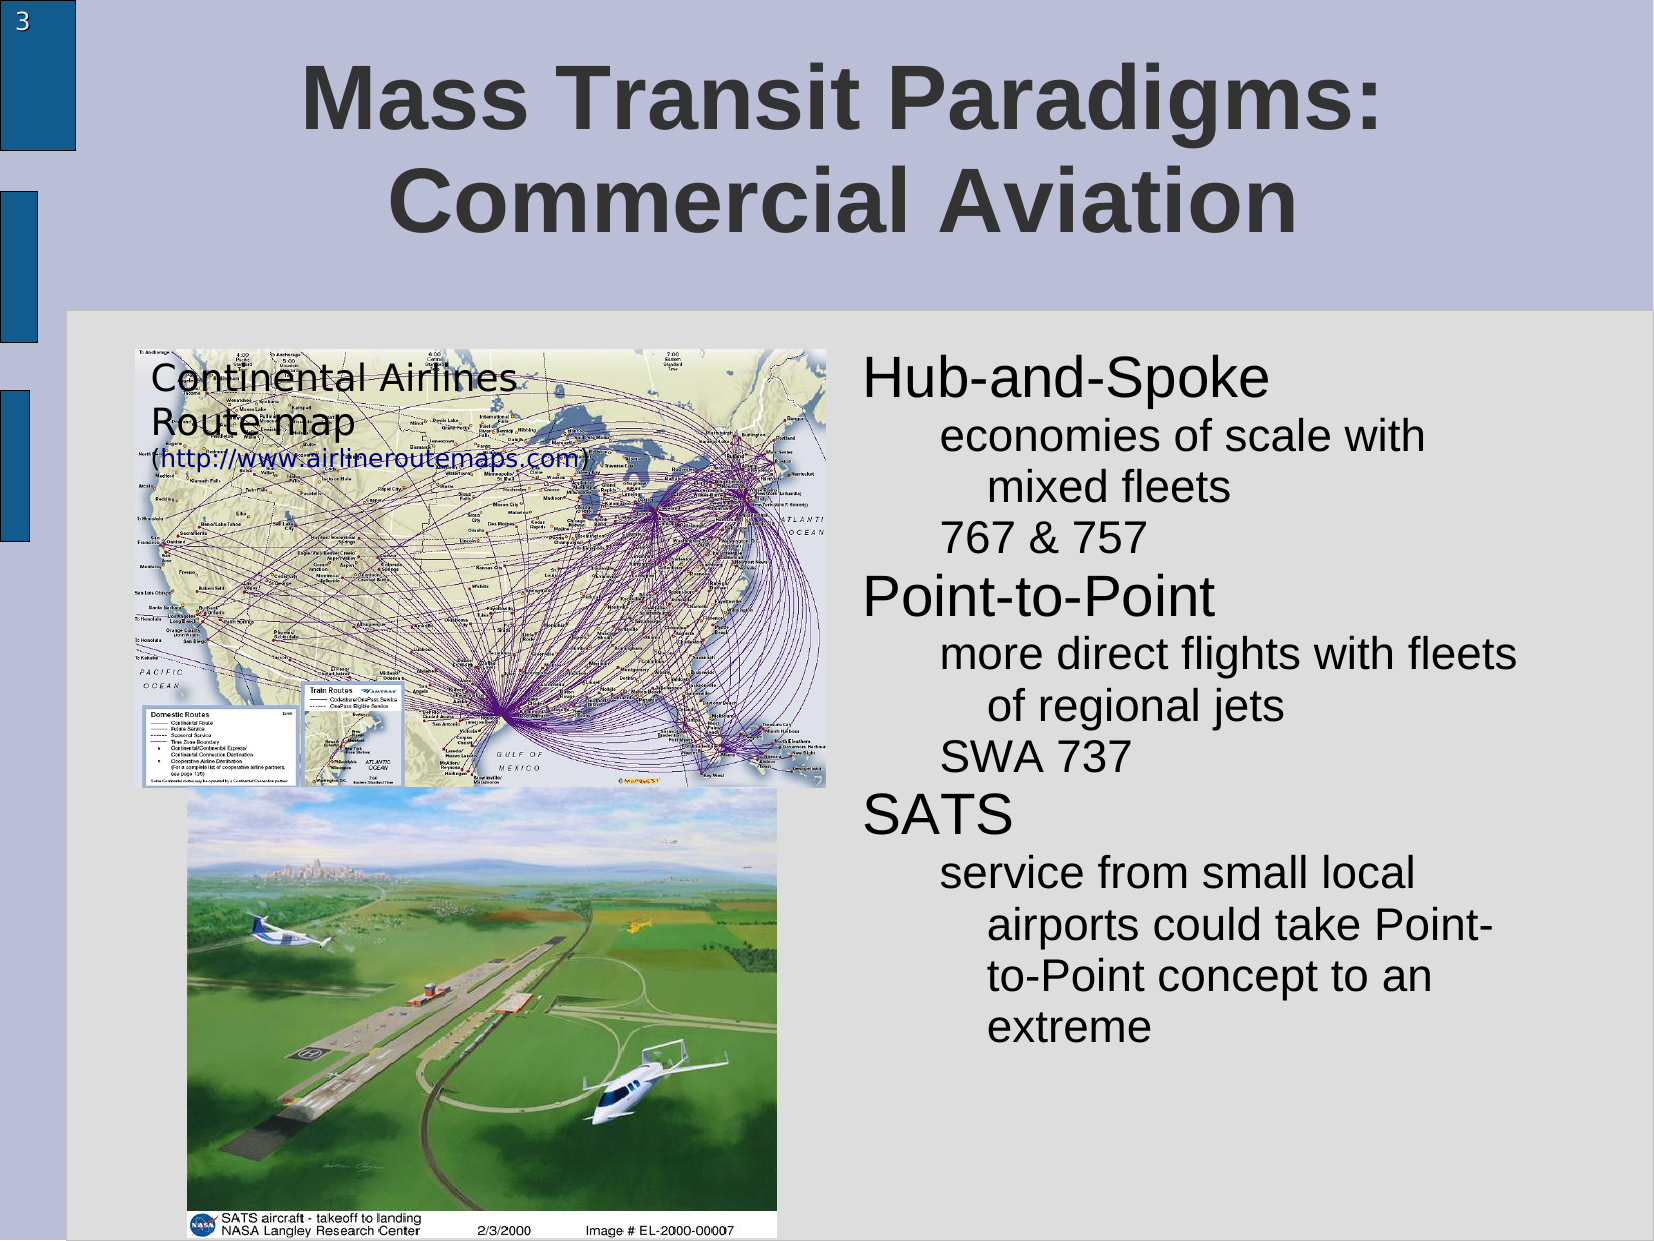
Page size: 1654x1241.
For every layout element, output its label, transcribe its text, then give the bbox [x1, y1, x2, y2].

list Hub-and-Spoke economies of scale with mixed fleets 767 & 757 Point-to-Point more direct flights with fleets of regional jets SWA 737 SATS service from small local airports could take Point-to-Point concept to an extreme [845, 344, 1535, 1127]
title Mass Transit Paradigms: Commercial Aviation [75, 0, 1613, 299]
picture [135, 349, 826, 1238]
